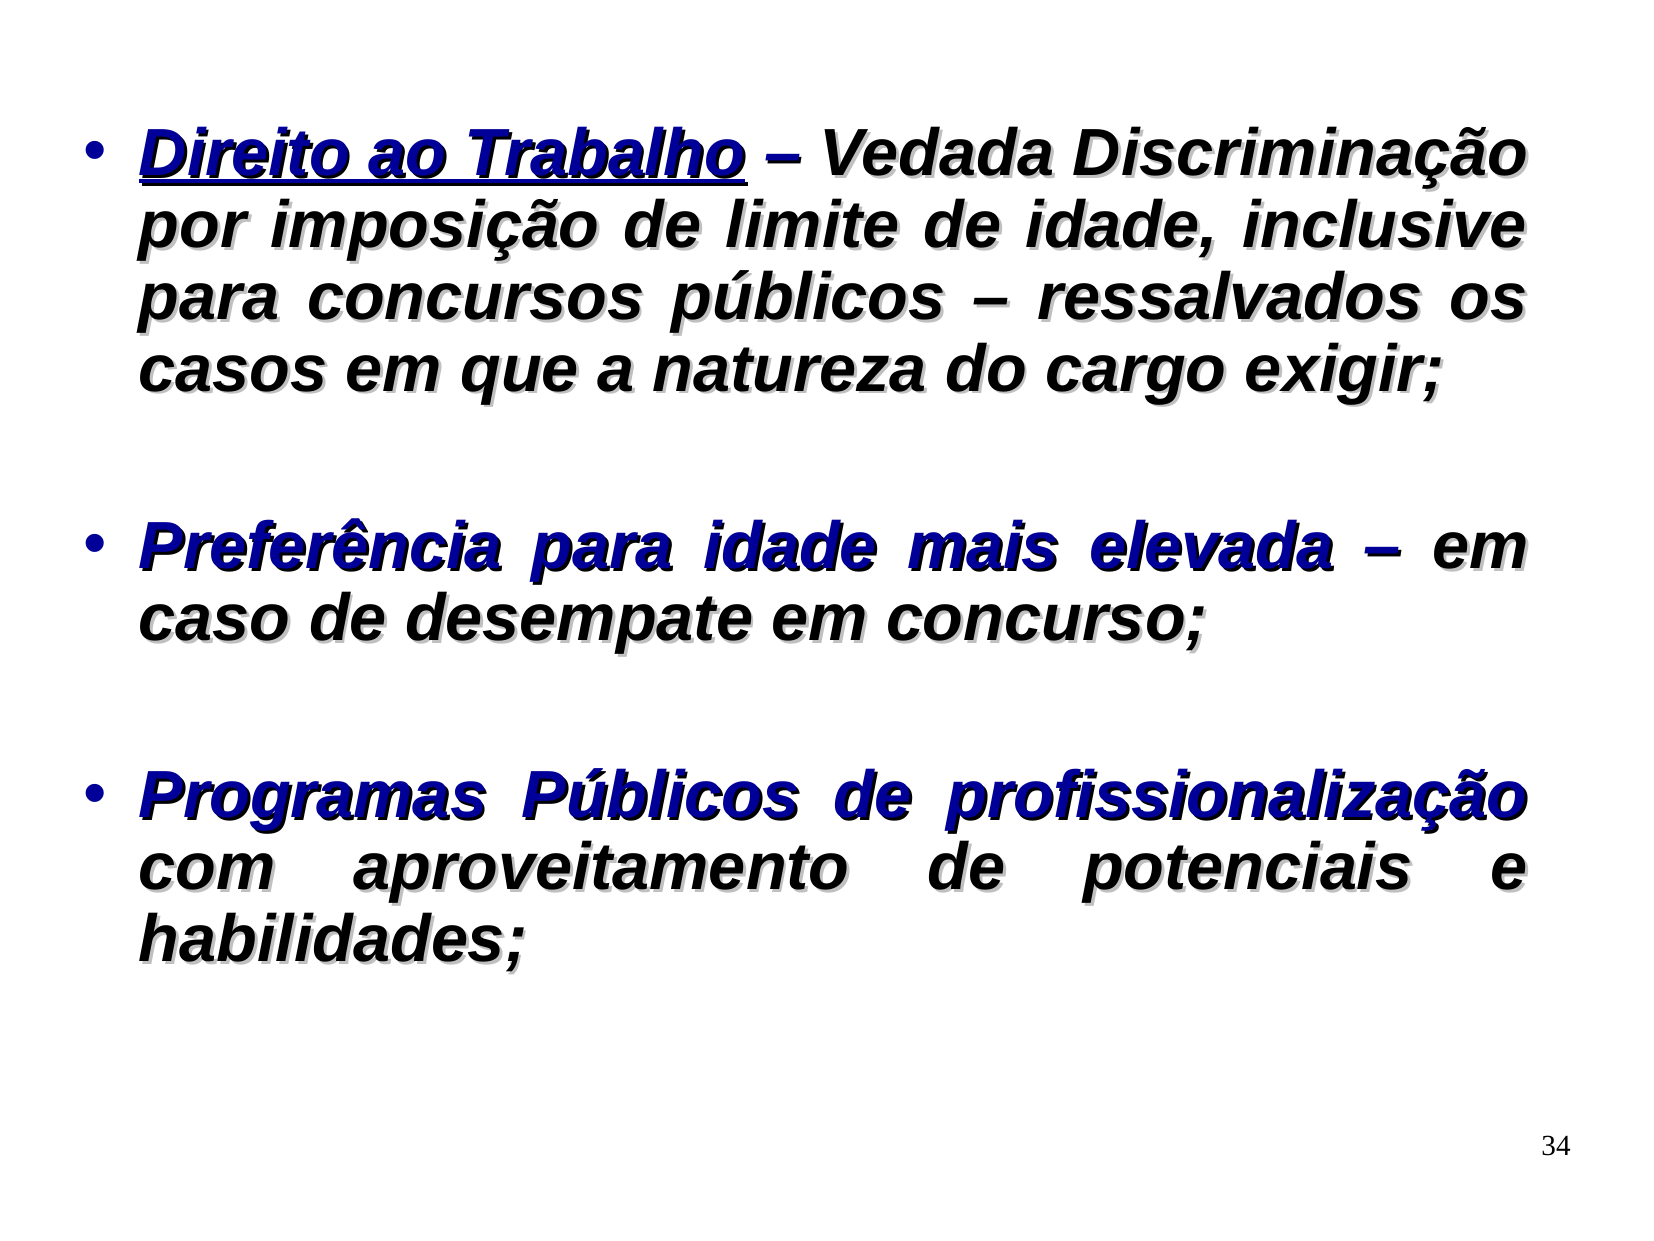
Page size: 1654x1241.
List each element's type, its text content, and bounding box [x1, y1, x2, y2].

text_box Direito ao Trabalho – Vedada Discriminação por imposição de limite de idade, inclusive para concursos públicos – ressalvados os casos em que a natureza do cargo exigir; Preferência para idade mais elevada – em caso de desempate em concurso; Programas Públicos de profissionalização com aproveitamento de potenciais e habilidades; [68, 110, 1544, 1241]
